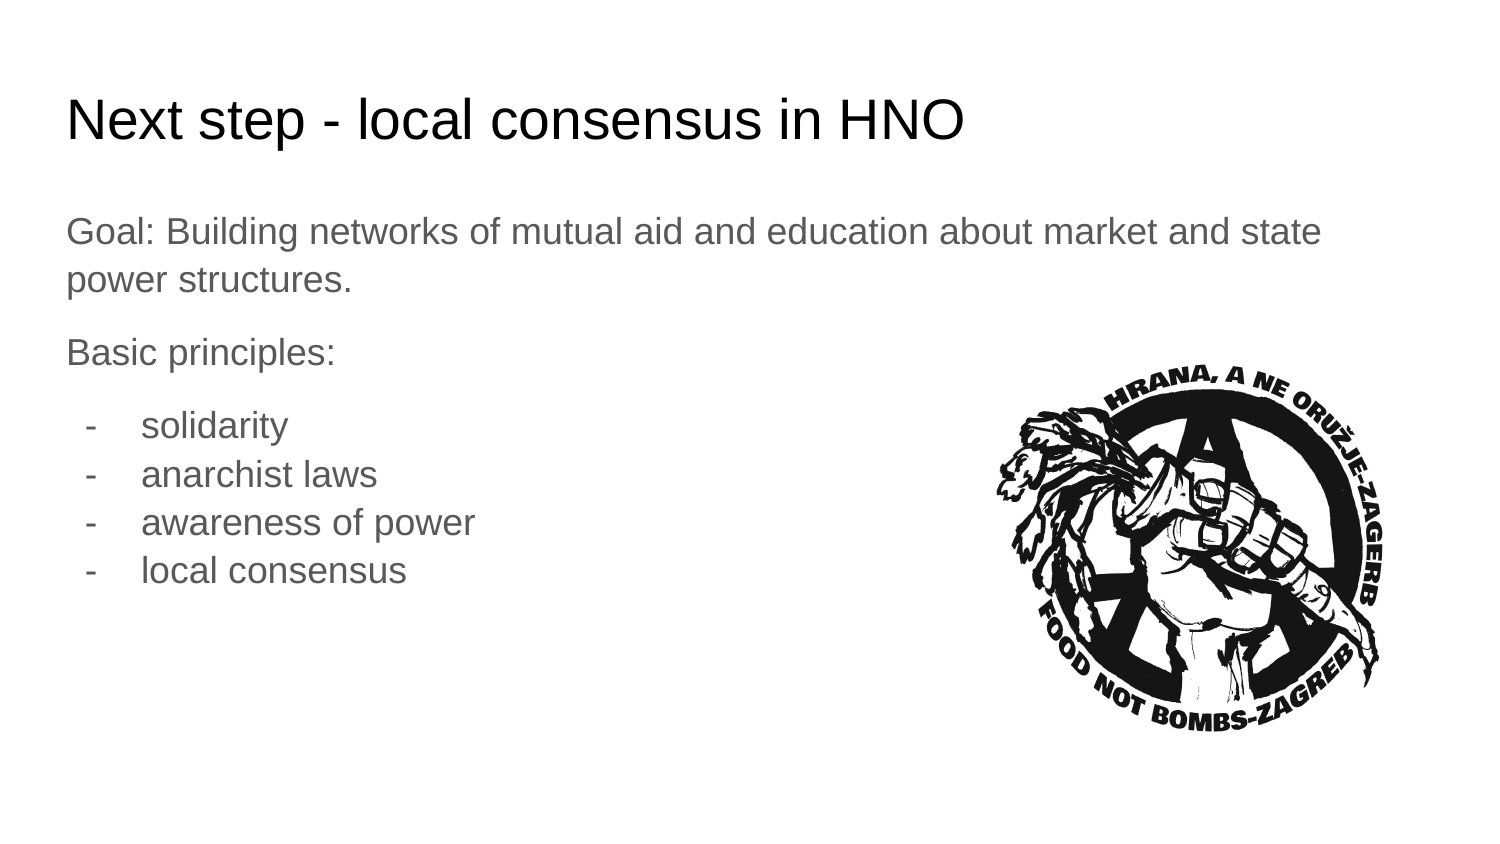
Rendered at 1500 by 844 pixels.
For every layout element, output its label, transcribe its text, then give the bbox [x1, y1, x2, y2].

picture [990, 347, 1402, 750]
title Next step - local consensus in HNO [51, 72, 1449, 167]
list Goal: Building networks of mutual aid and education about market and state power structures. Basic principles: solidarity anarchist laws awareness of power local consensus [51, 189, 1449, 750]
